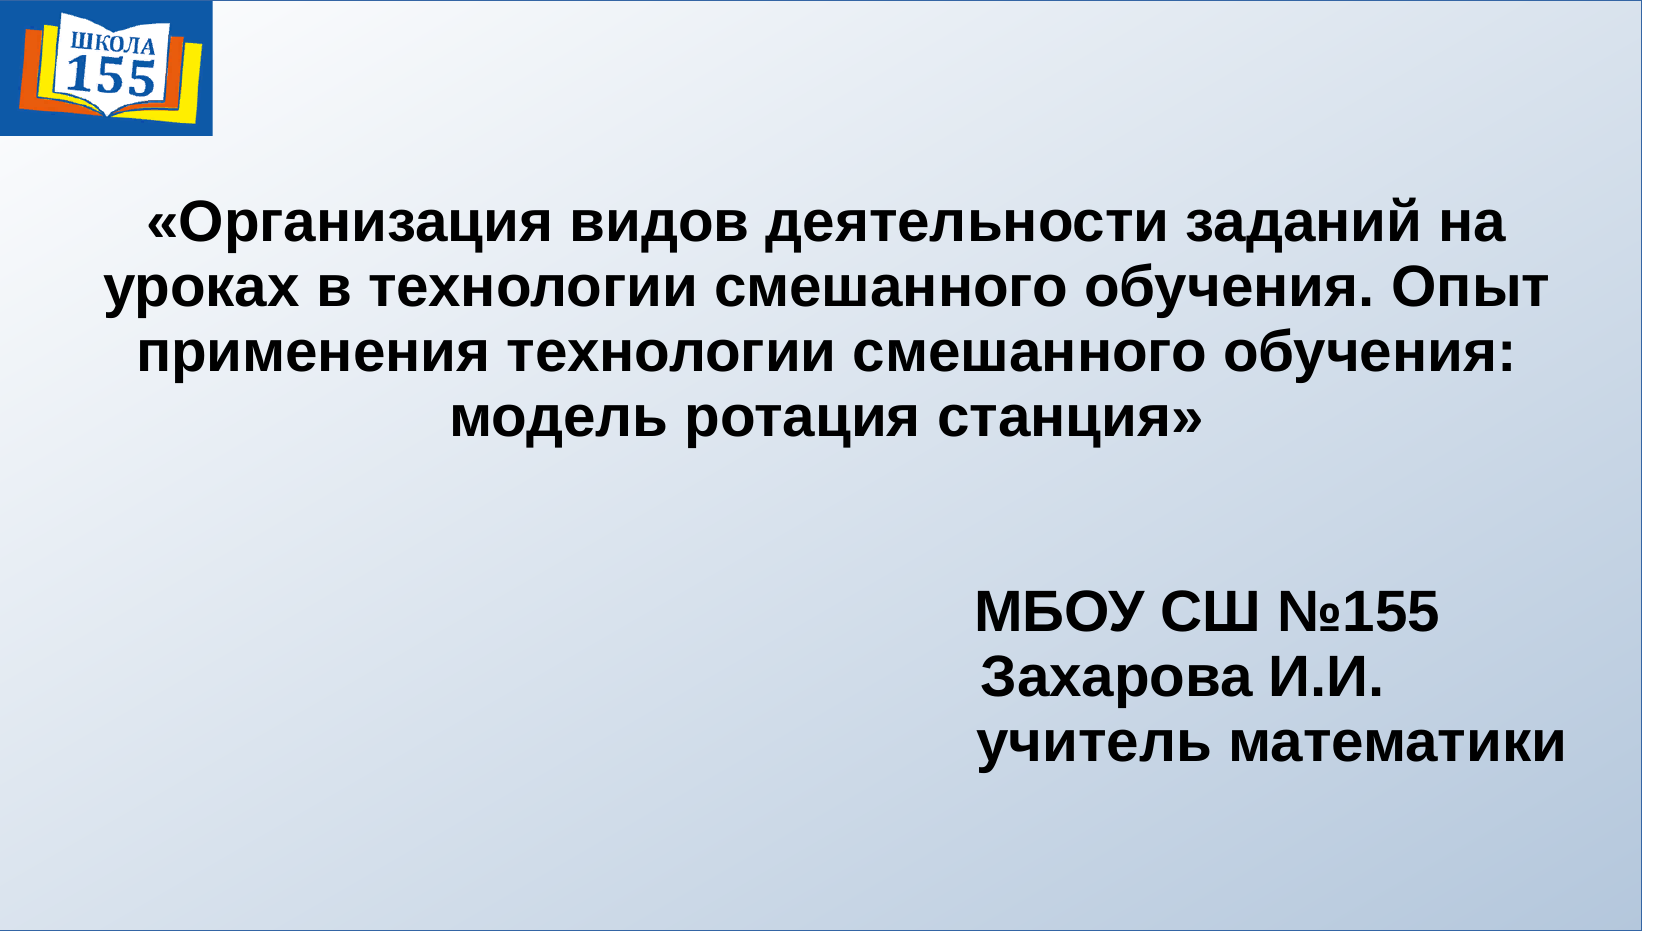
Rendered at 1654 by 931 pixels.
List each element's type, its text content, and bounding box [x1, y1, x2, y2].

title «Организация видов деятельности заданий на уроках в технологии смешанного обучения. Опыт применения технологии смешанного обучения: модель ротация станция» МБОУ СШ №155 Захарова И.И. учитель математики [82, 188, 1571, 774]
picture [0, 1, 213, 136]
text_box [0, 0, 1642, 931]
